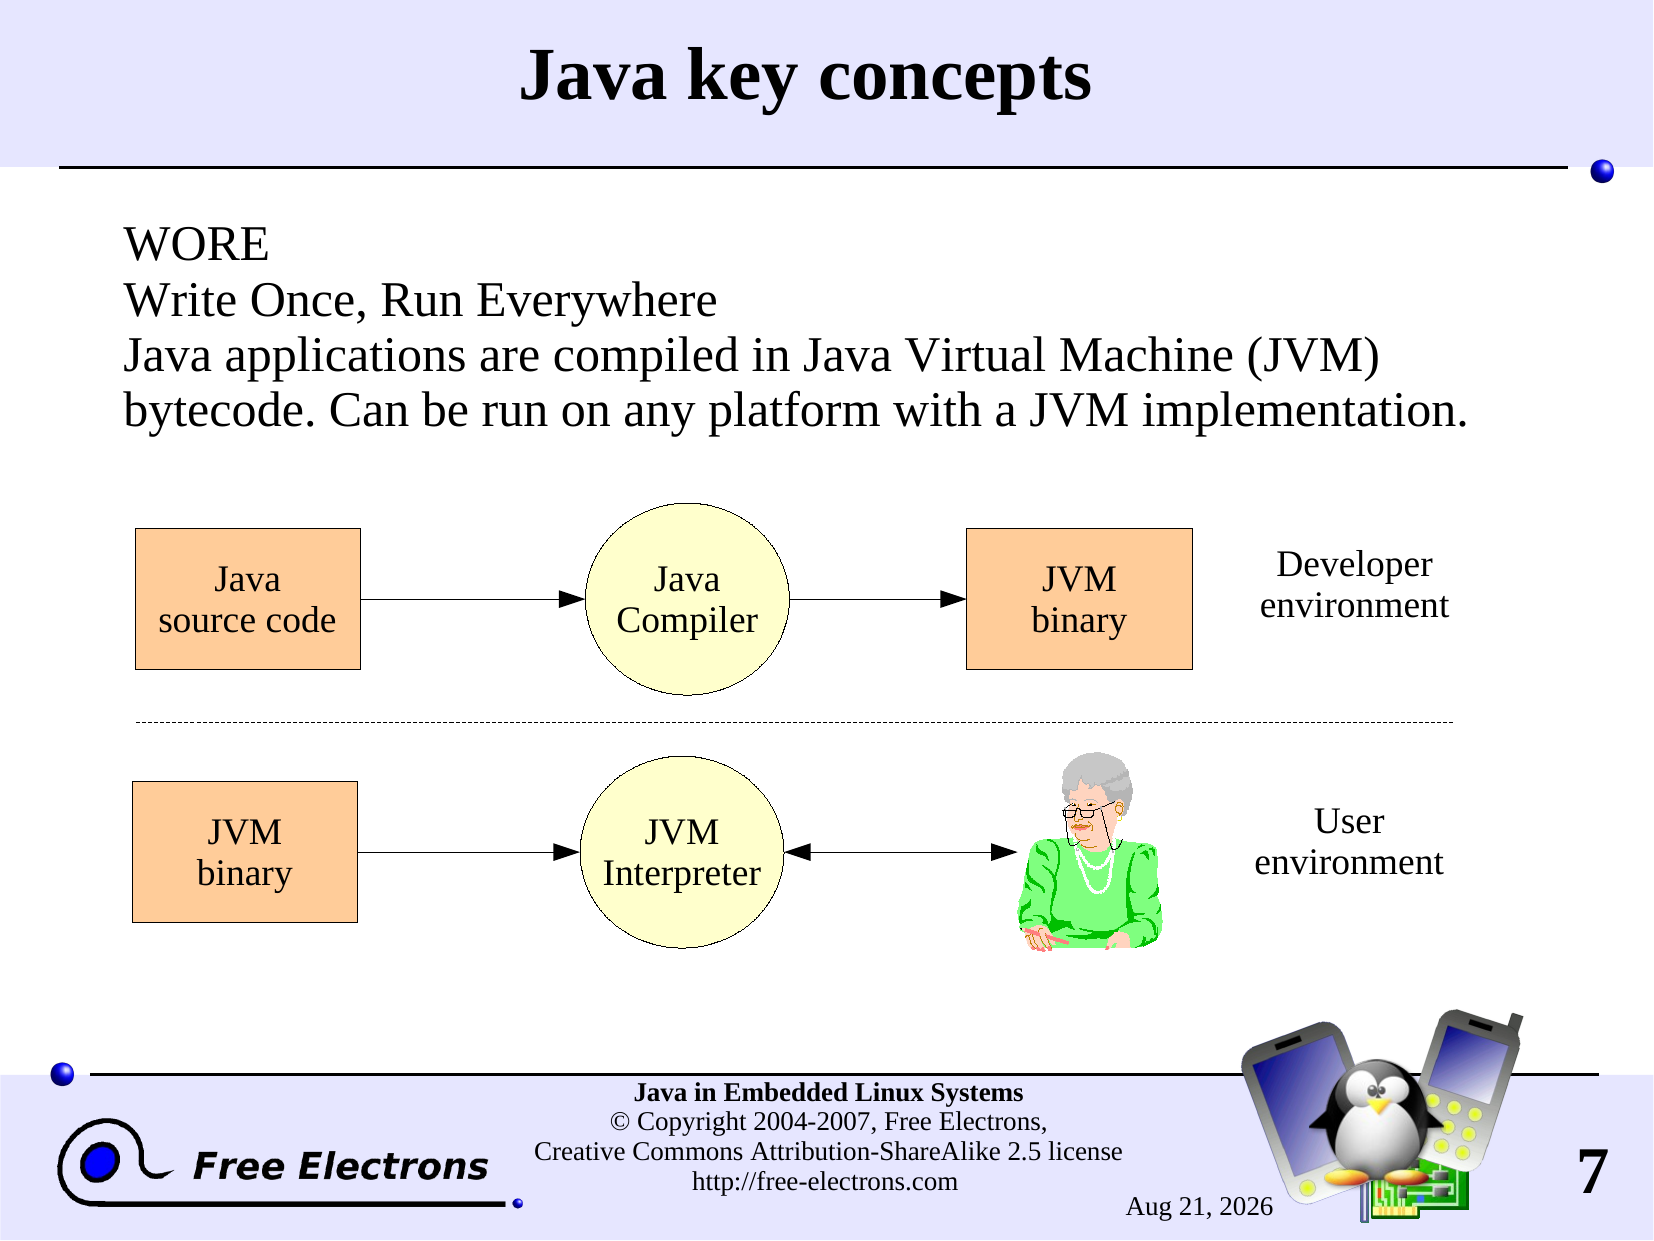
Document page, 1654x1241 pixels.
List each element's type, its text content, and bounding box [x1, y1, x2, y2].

text_box JVM binary [966, 528, 1193, 670]
text_box JVM binary [132, 781, 358, 923]
text_box Java Compiler [585, 503, 790, 696]
text_box JVM Interpreter [580, 756, 785, 949]
text_box [1017, 752, 1163, 952]
list WORE Write Once, Run Everywhere Java applications are compiled in Java Virtual Machine (JVM) bytecode. Can be run on any platform with a JVM implementation. [105, 216, 1548, 1066]
picture [1231, 1066, 1521, 1241]
text_box Developer environment [1259, 542, 1451, 647]
picture [50, 1107, 527, 1216]
text_box Java source code [135, 528, 361, 670]
title Java key concepts [60, 25, 1551, 124]
text_box User environment [1254, 799, 1446, 904]
